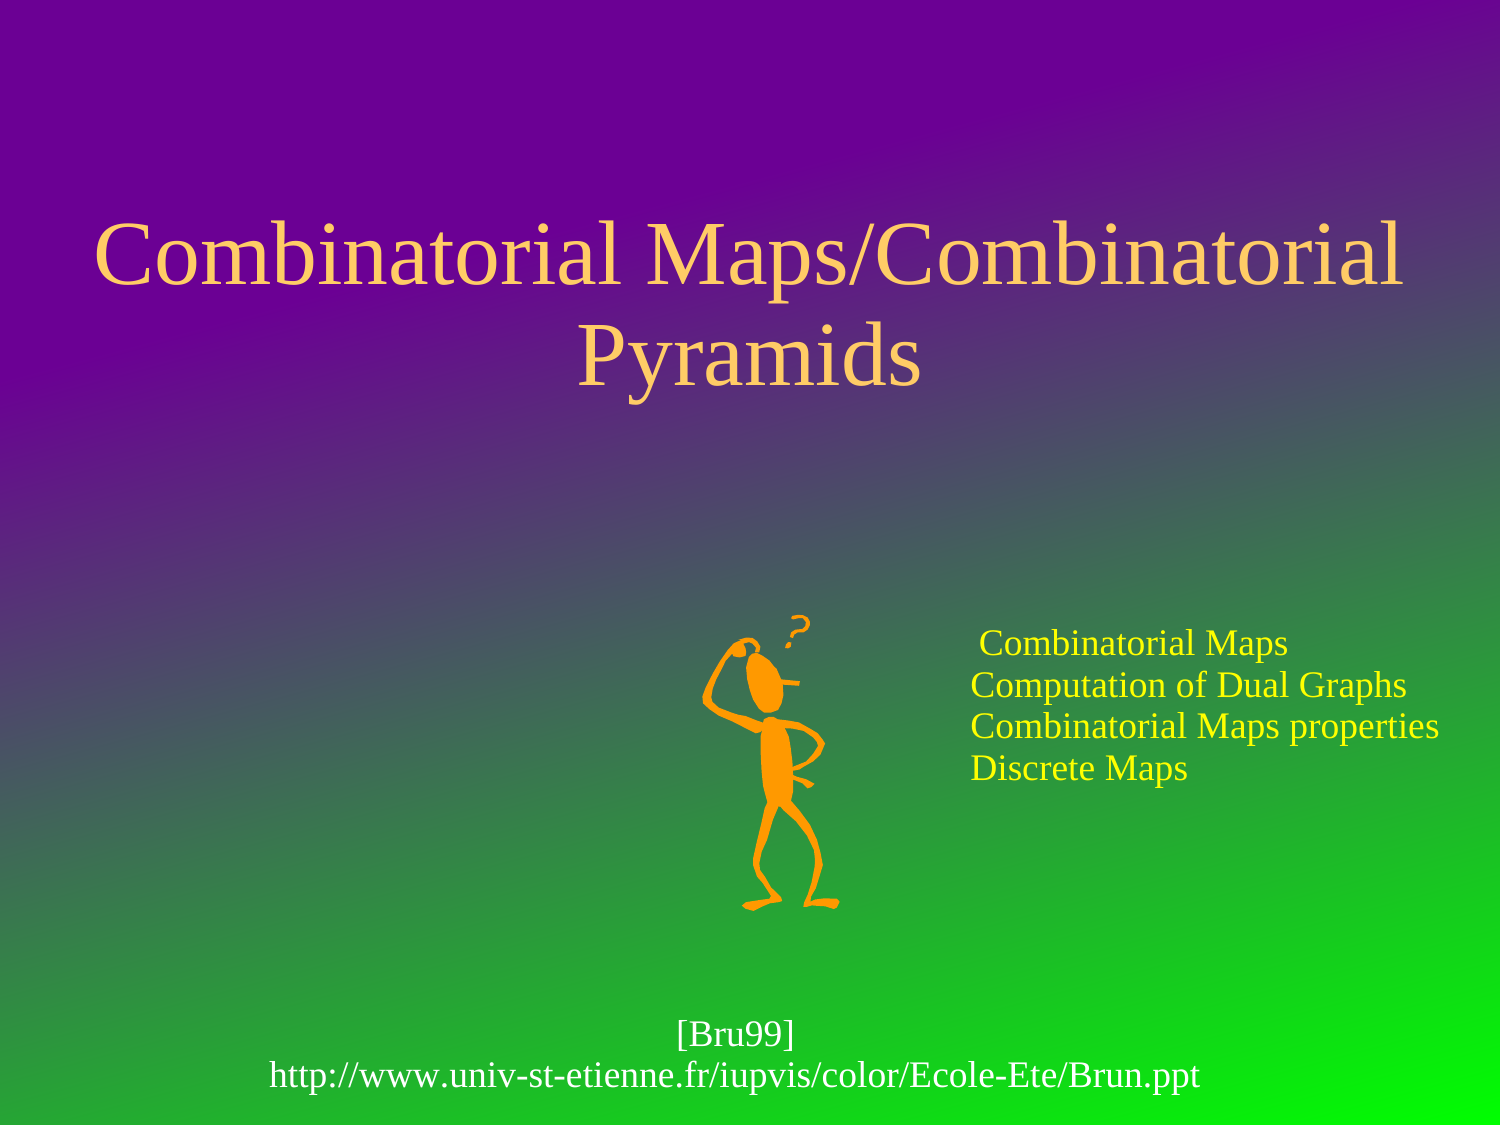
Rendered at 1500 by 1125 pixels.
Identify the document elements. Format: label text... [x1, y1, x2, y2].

text_box [Bru99] http://www.univ-st-etienne.fr/iupvis/color/Ecole-Ete/Brun.ppt [254, 1005, 1217, 1104]
text_box Combinatorial Maps Computation of Dual Graphs Combinatorial Maps properties Discrete Maps [955, 614, 1456, 797]
title Combinatorial Maps/Combinatorial Pyramids [38, 186, 1462, 422]
picture [702, 614, 840, 911]
